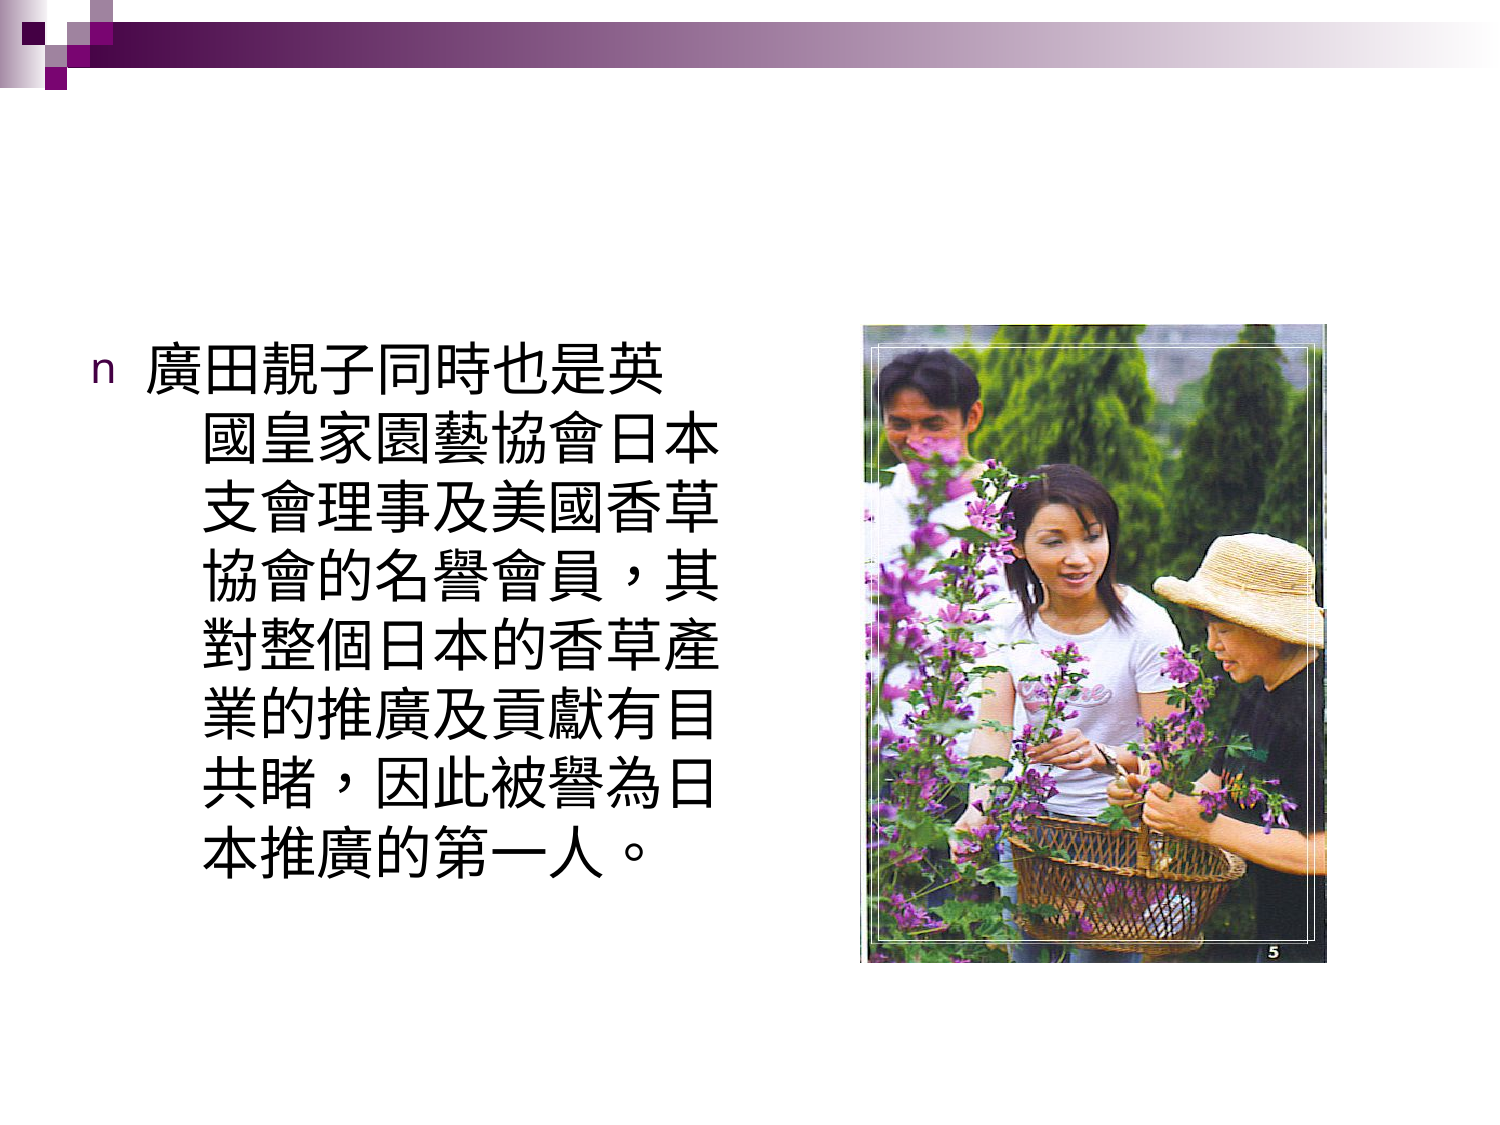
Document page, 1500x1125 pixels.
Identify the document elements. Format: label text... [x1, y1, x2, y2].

picture [860, 324, 1327, 963]
list 廣田靚子同時也是英國皇家園藝協會日本支會理事及美國香草協會的名譽會員，其對整個日本的香草產業的推廣及貢獻有目共睹，因此被譽為日本推廣的第一人。 [75, 324, 738, 963]
